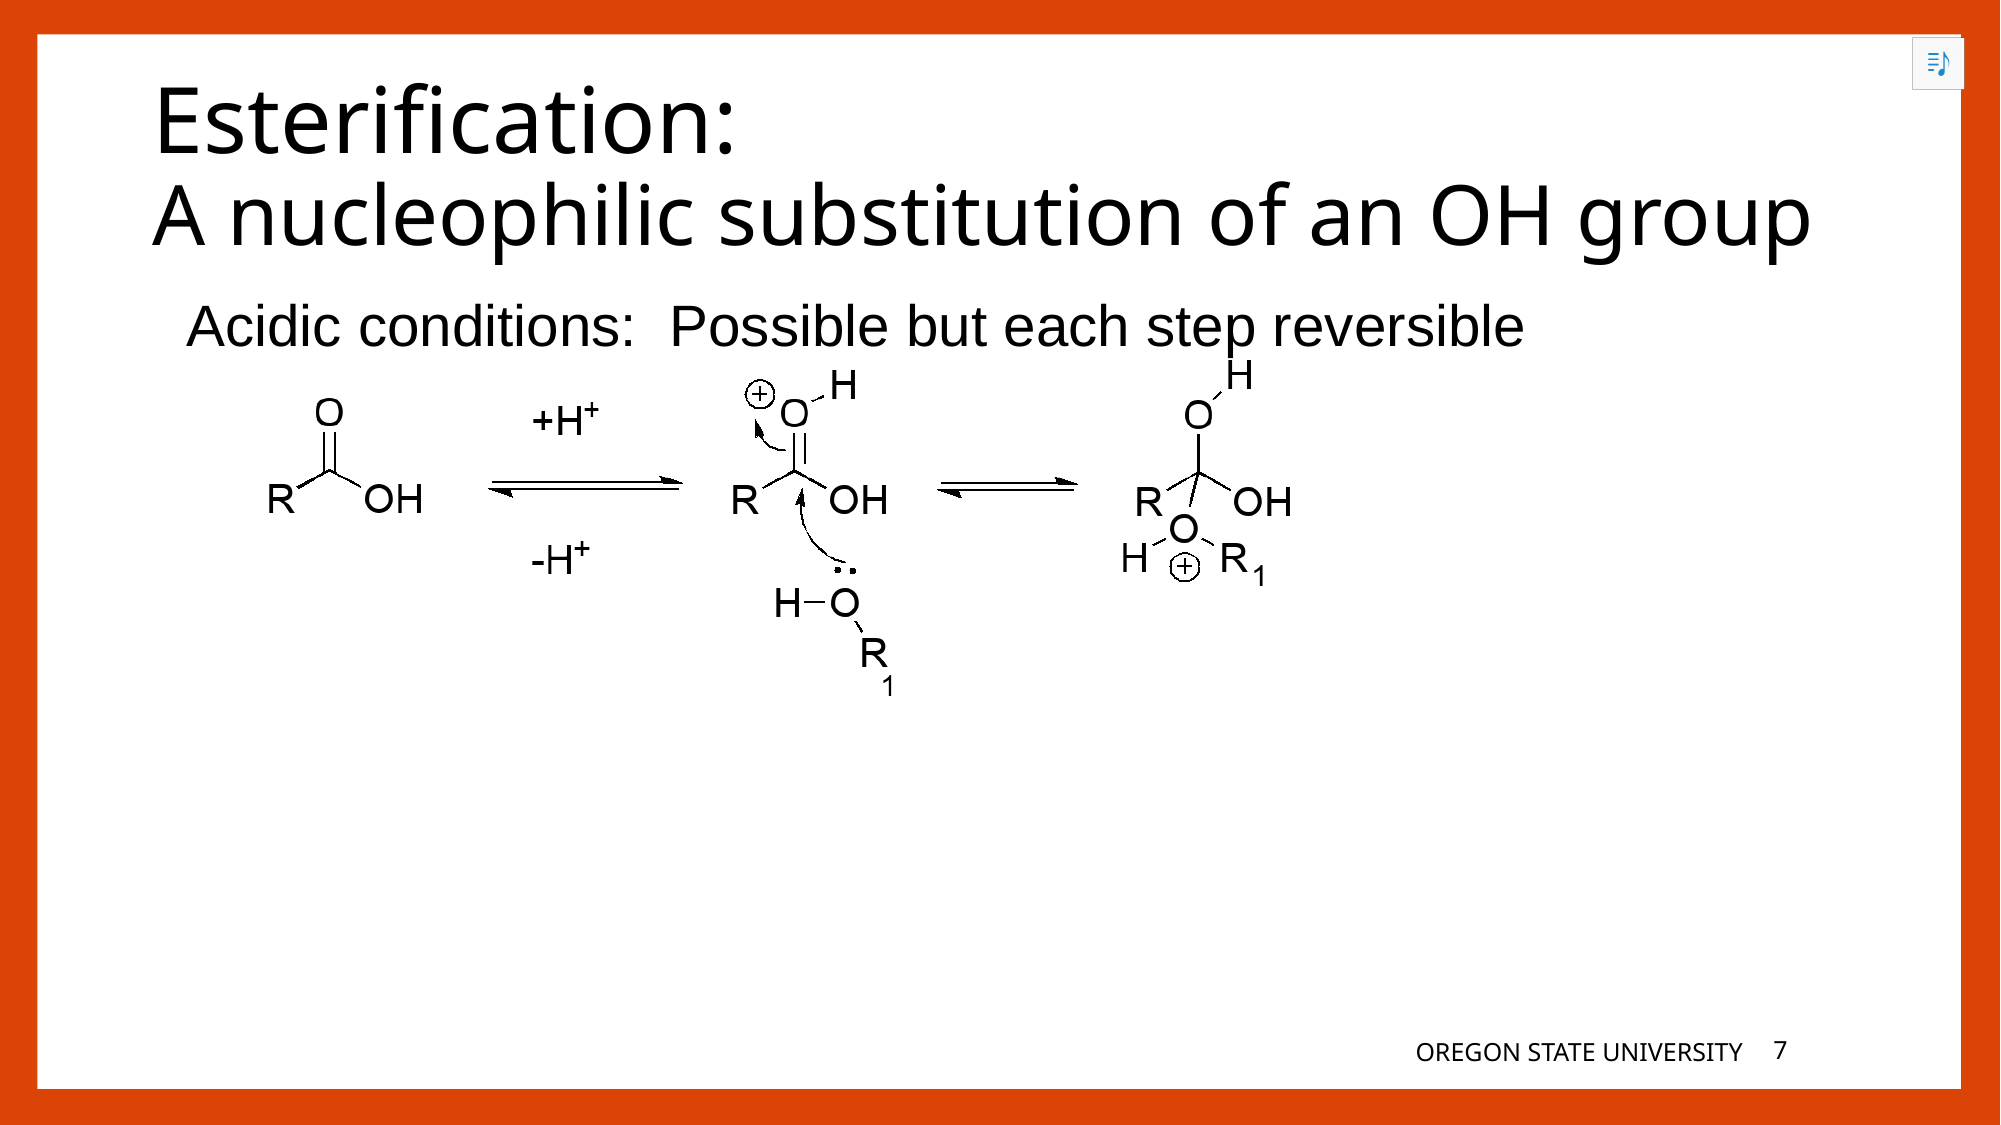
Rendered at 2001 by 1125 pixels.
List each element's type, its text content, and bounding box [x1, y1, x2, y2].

text_box Acidic conditions: Possible but each step reversible [171, 285, 1543, 366]
footer OREGON STATE UNIVERSITY [662, 1021, 1758, 1082]
slide_number 1 [1758, 1021, 1863, 1082]
picture [210, 347, 1829, 976]
text_box [1912, 37, 1966, 91]
title Esterification: A nucleophilic substitution of an OH group [137, 59, 1863, 278]
